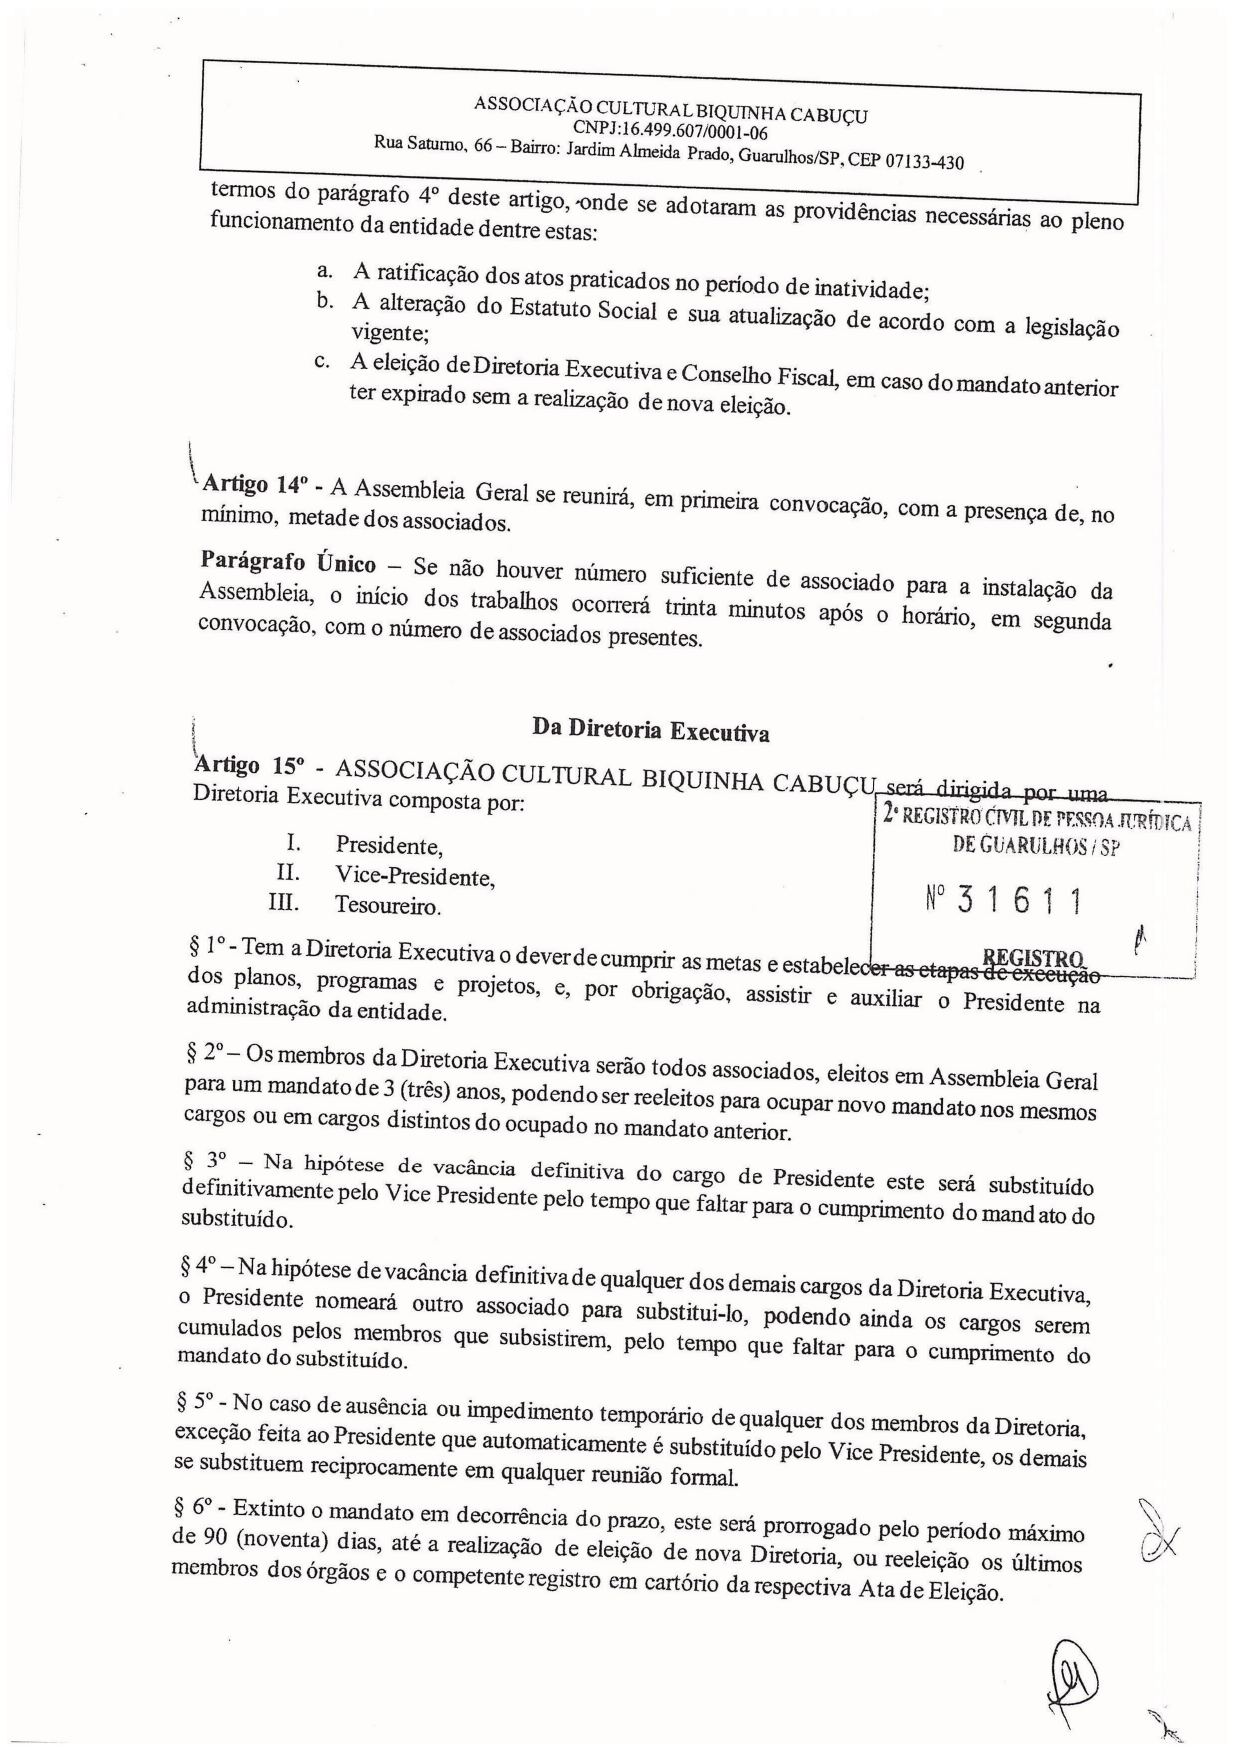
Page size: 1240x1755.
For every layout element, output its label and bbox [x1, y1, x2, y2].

text_box [0, 2, 1238, 1754]
